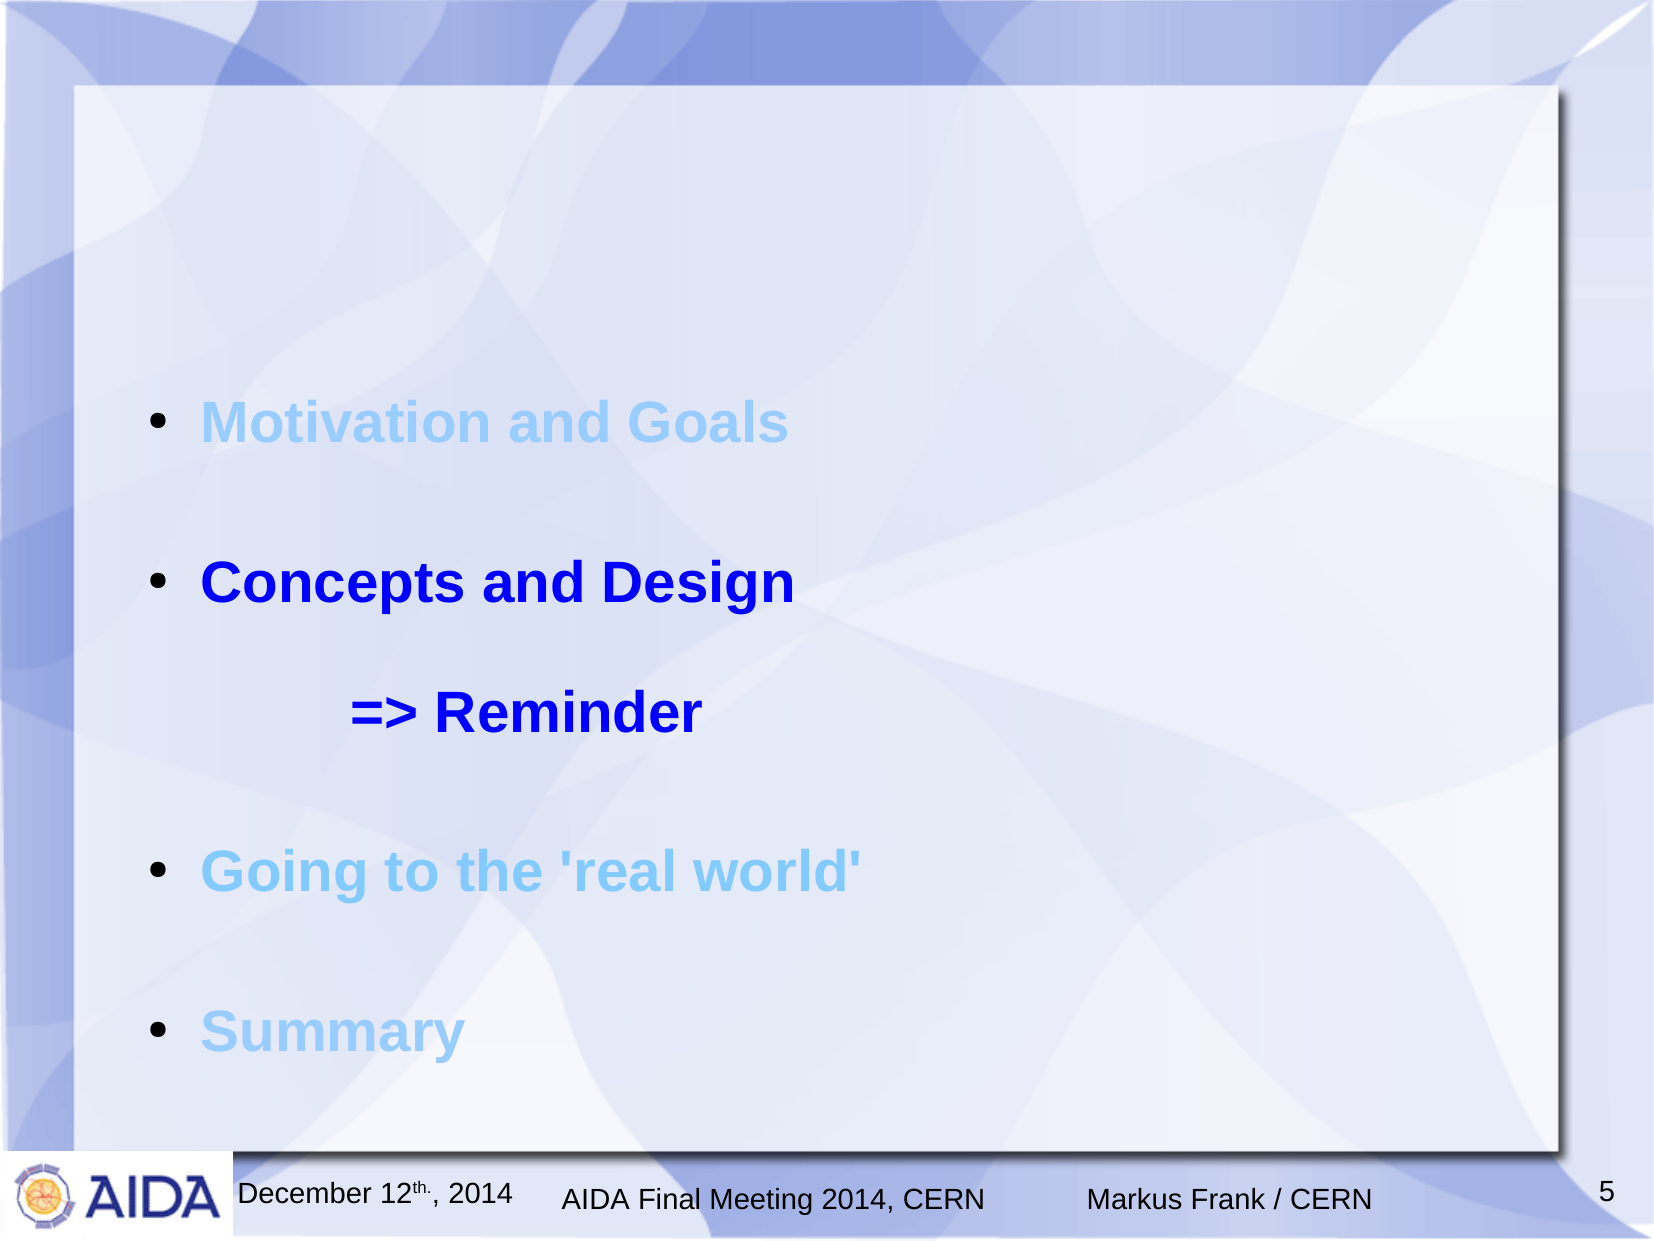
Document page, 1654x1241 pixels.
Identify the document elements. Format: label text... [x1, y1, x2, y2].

list Motivation and Goals Concepts and Design => Reminder Going to the 'real world' Summary [129, 324, 1489, 1045]
picture [0, 0, 1654, 1241]
